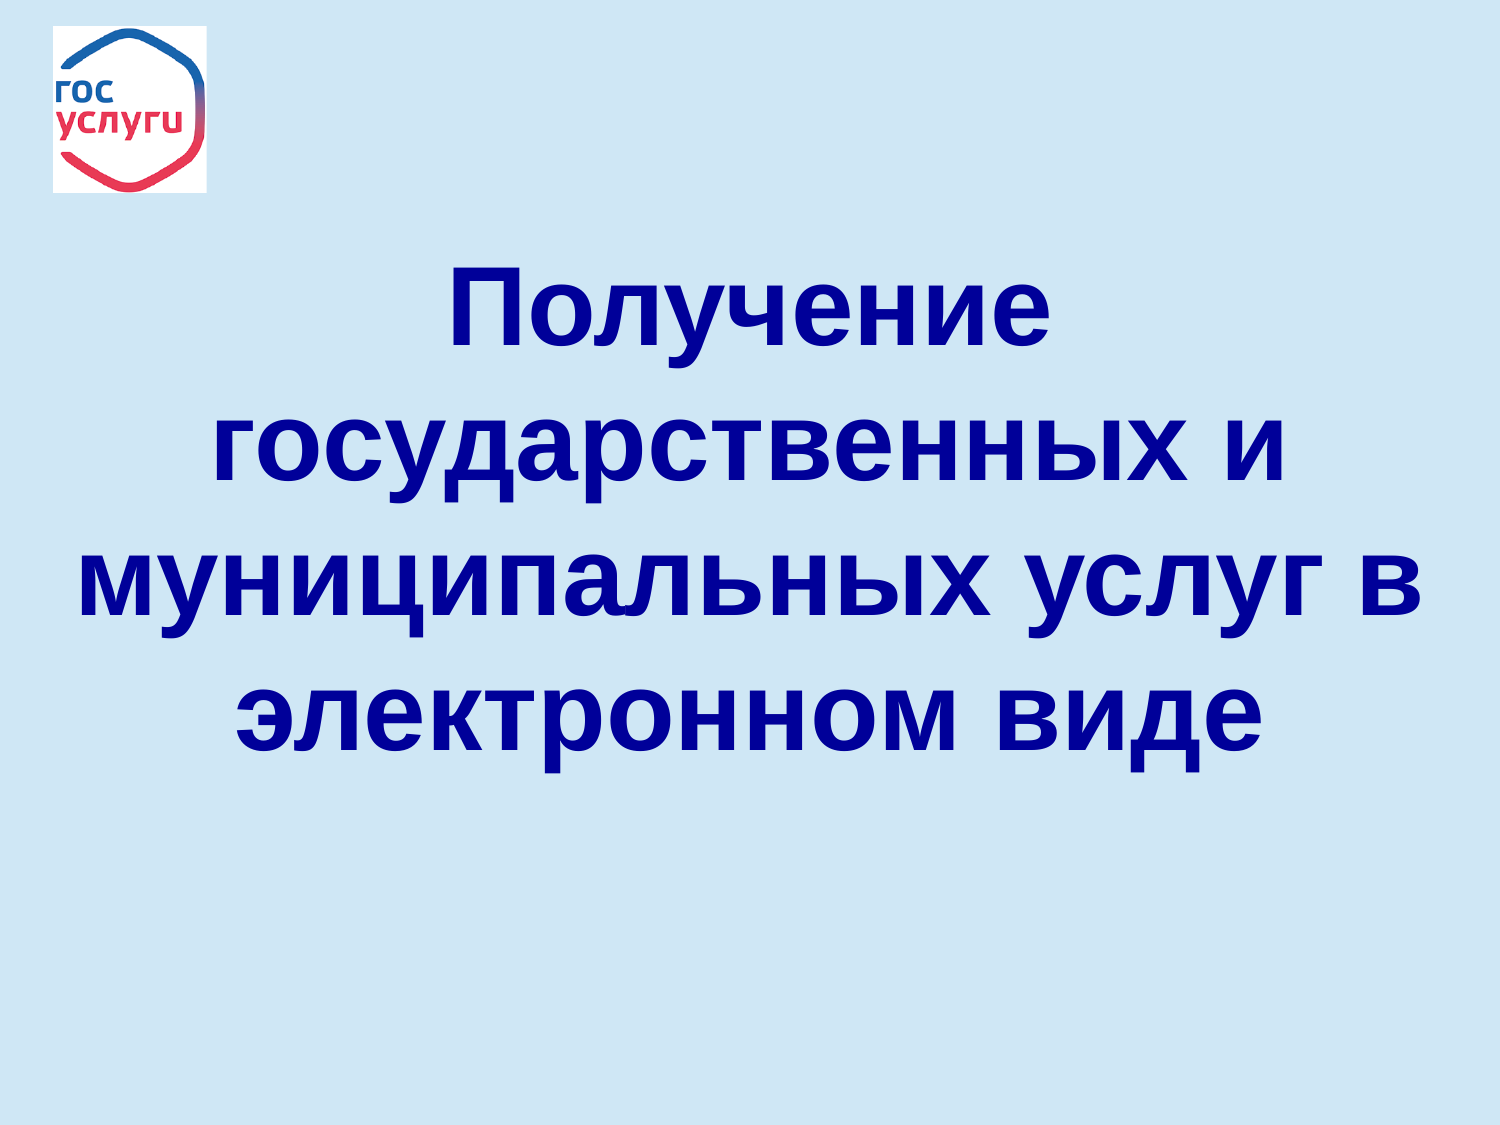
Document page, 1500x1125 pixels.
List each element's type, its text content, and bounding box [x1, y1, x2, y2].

picture [53, 26, 207, 193]
text_box Получение государственных и муниципальных услуг в электронном виде [53, 225, 1447, 781]
